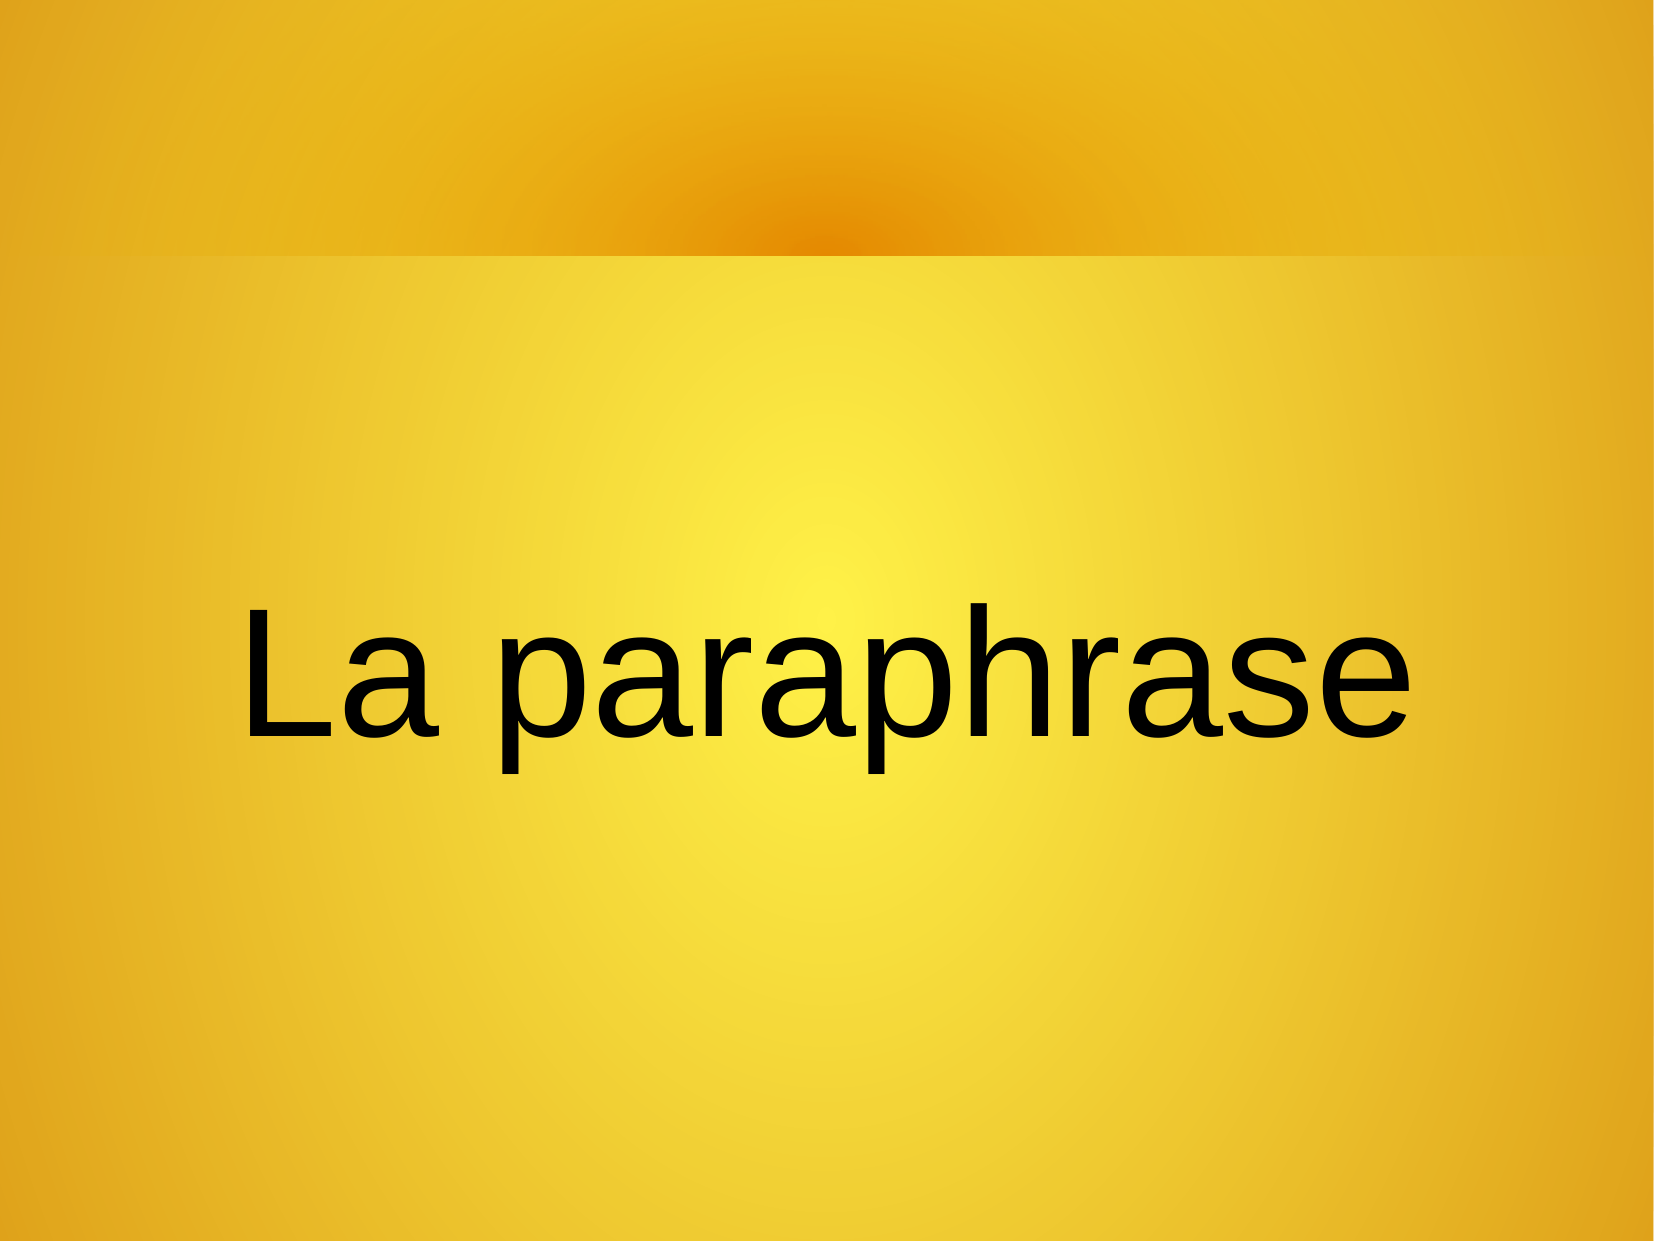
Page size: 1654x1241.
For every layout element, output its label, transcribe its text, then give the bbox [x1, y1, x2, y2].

subtitle La paraphrase [134, 306, 1519, 1027]
